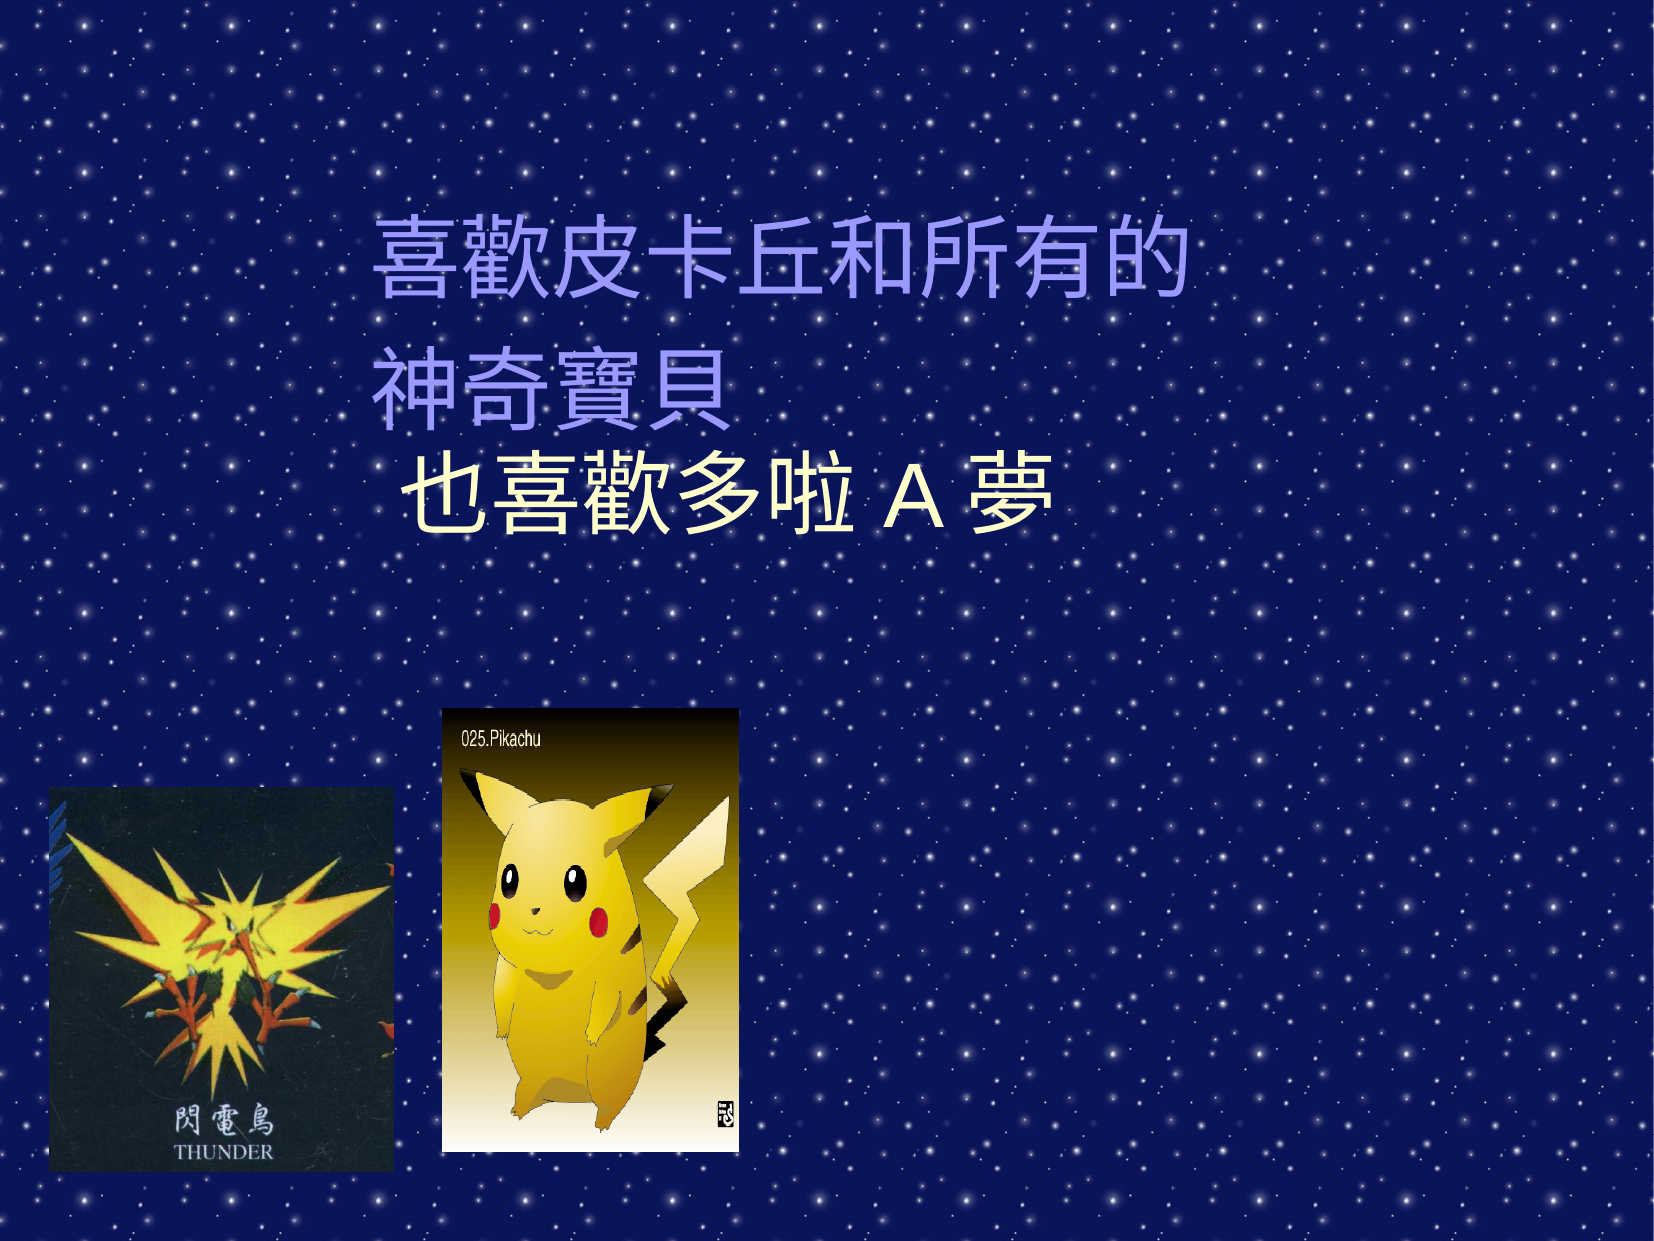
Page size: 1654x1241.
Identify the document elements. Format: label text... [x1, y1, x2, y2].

text_box 也喜歡多啦A夢 [383, 413, 1211, 539]
text_box 喜歡皮卡丘和所有的神奇寶貝 [354, 177, 1270, 413]
picture [0, 0, 1654, 1241]
